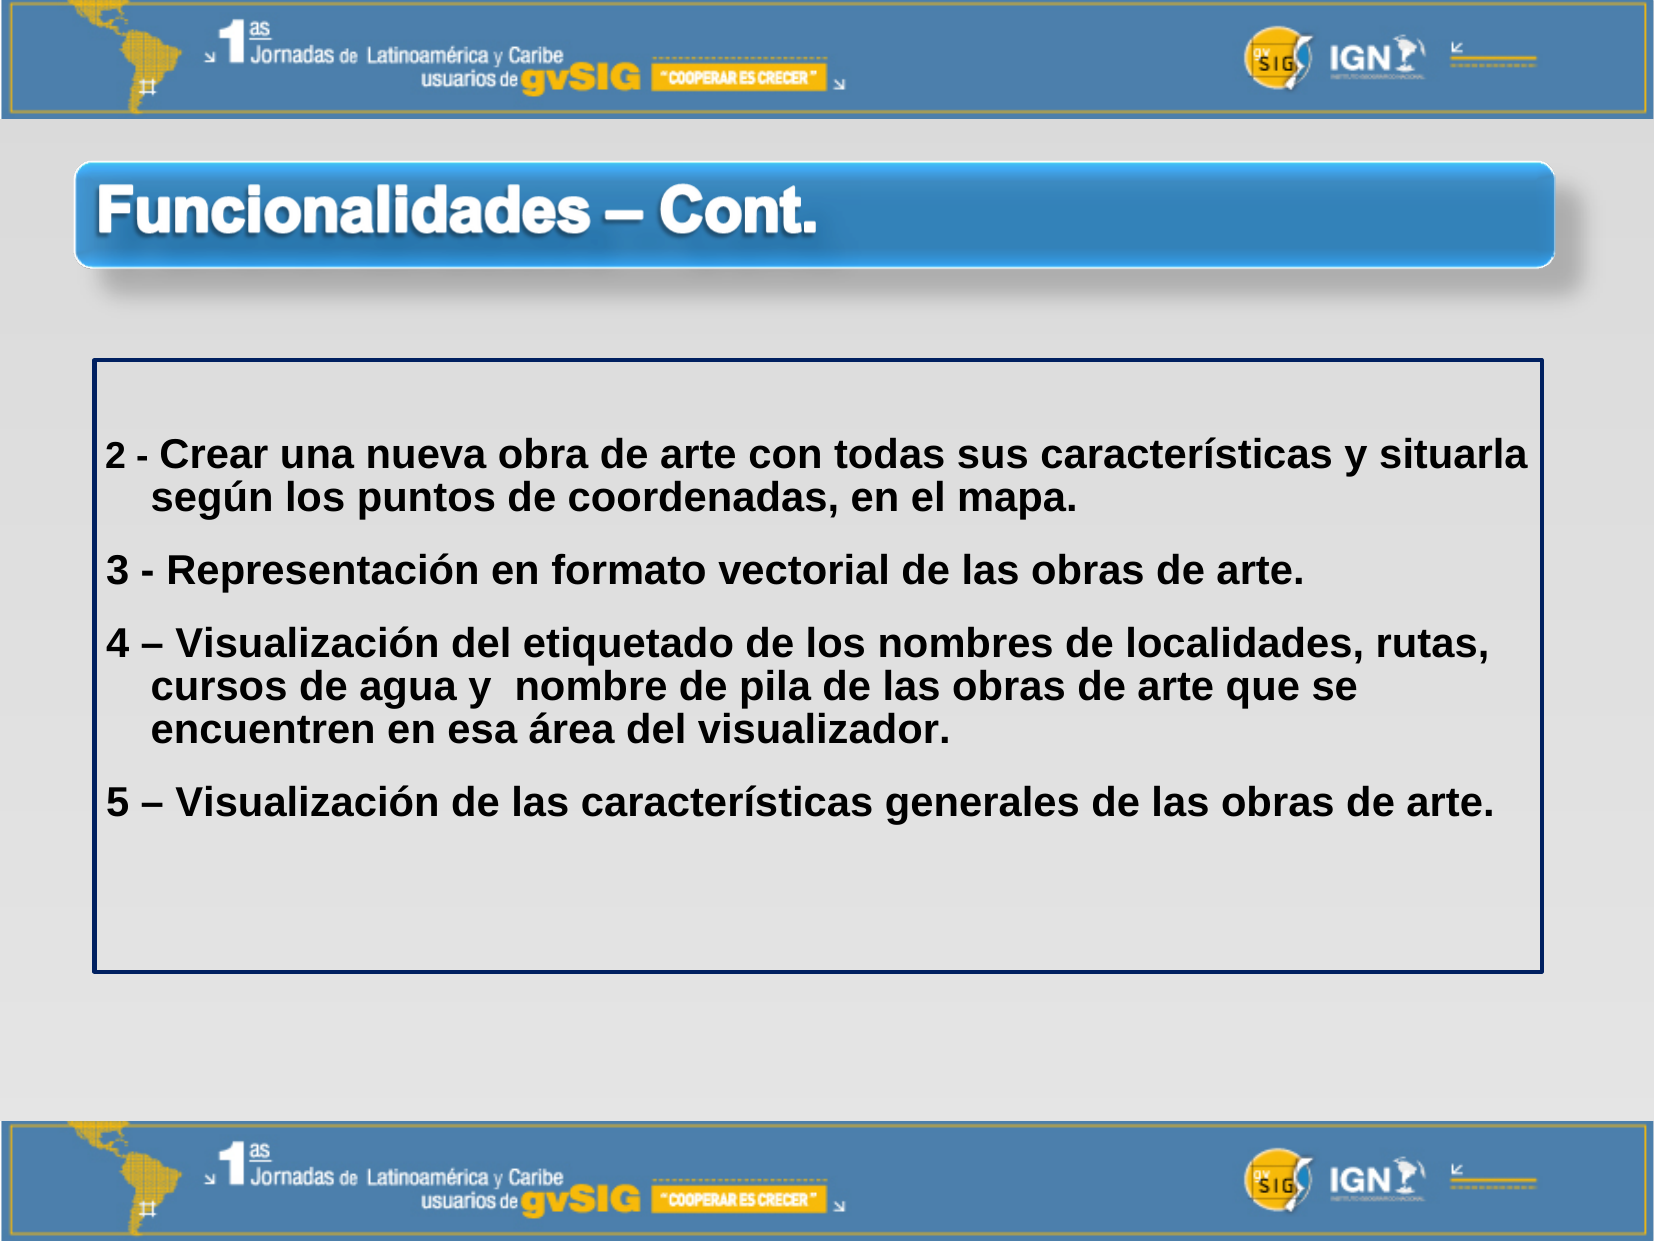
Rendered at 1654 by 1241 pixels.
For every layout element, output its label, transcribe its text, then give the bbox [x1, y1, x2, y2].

picture [0, 1121, 1654, 1241]
picture [42, 141, 1615, 329]
picture [0, 0, 1654, 119]
list 2 - Crear una nueva obra de arte con todas sus características y situarla según los puntos de coordenadas, en el mapa. 3 - Representación en formato vectorial de las obras de arte. 4 – Visualización del etiquetado de los nombres de localidades, rutas, cursos de agua y nombre de pila de las obras de arte que se encuentren en esa área del visualizador. 5 – Visualización de las características generales de las obras de arte. [94, 360, 1542, 972]
